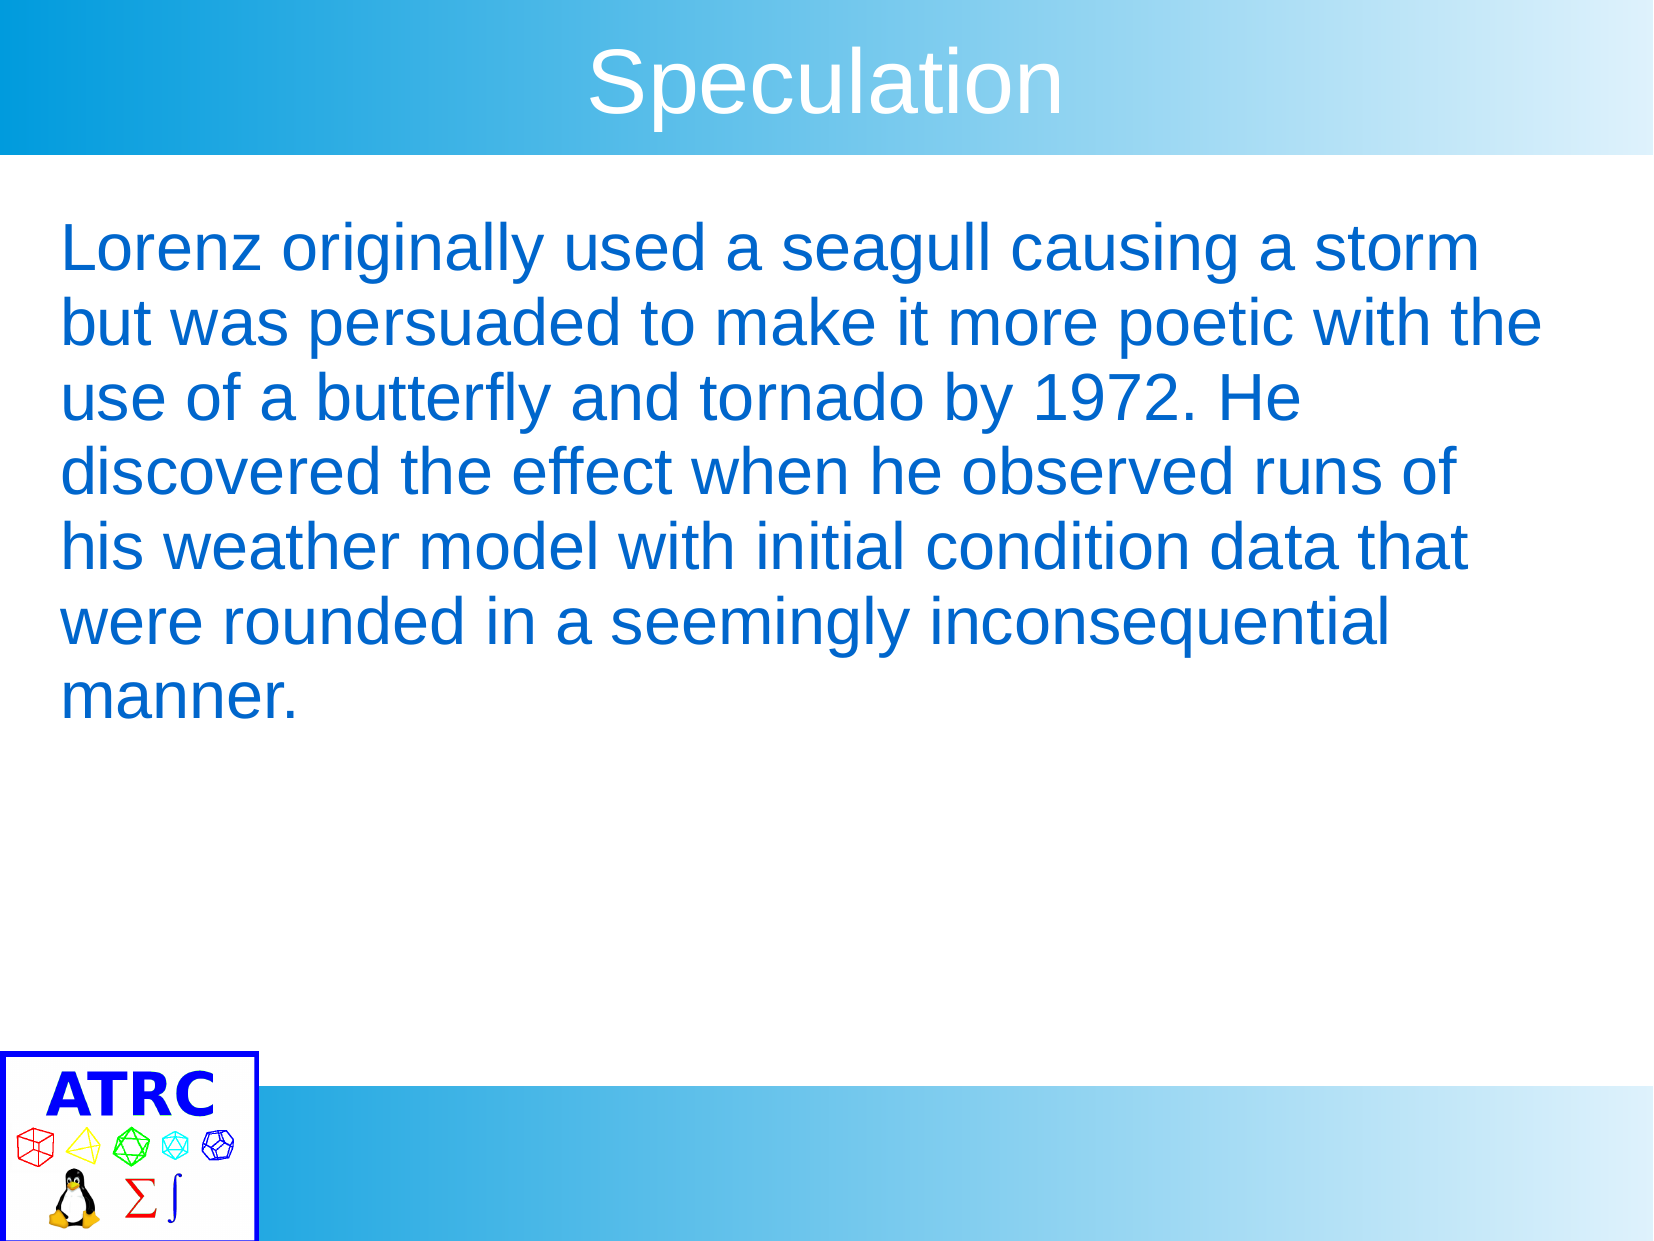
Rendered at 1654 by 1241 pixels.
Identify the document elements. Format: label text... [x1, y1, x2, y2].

title Speculation [82, 30, 1571, 135]
list Lorenz originally used a seagull causing a storm but was persuaded to make it more poetic with the use of a butterfly and tornado by 1972. He discovered the effect when he observed runs of his weather model with initial condition data that were rounded in a seemingly inconsequential manner. [60, 210, 1549, 930]
picture [0, 1051, 259, 1241]
